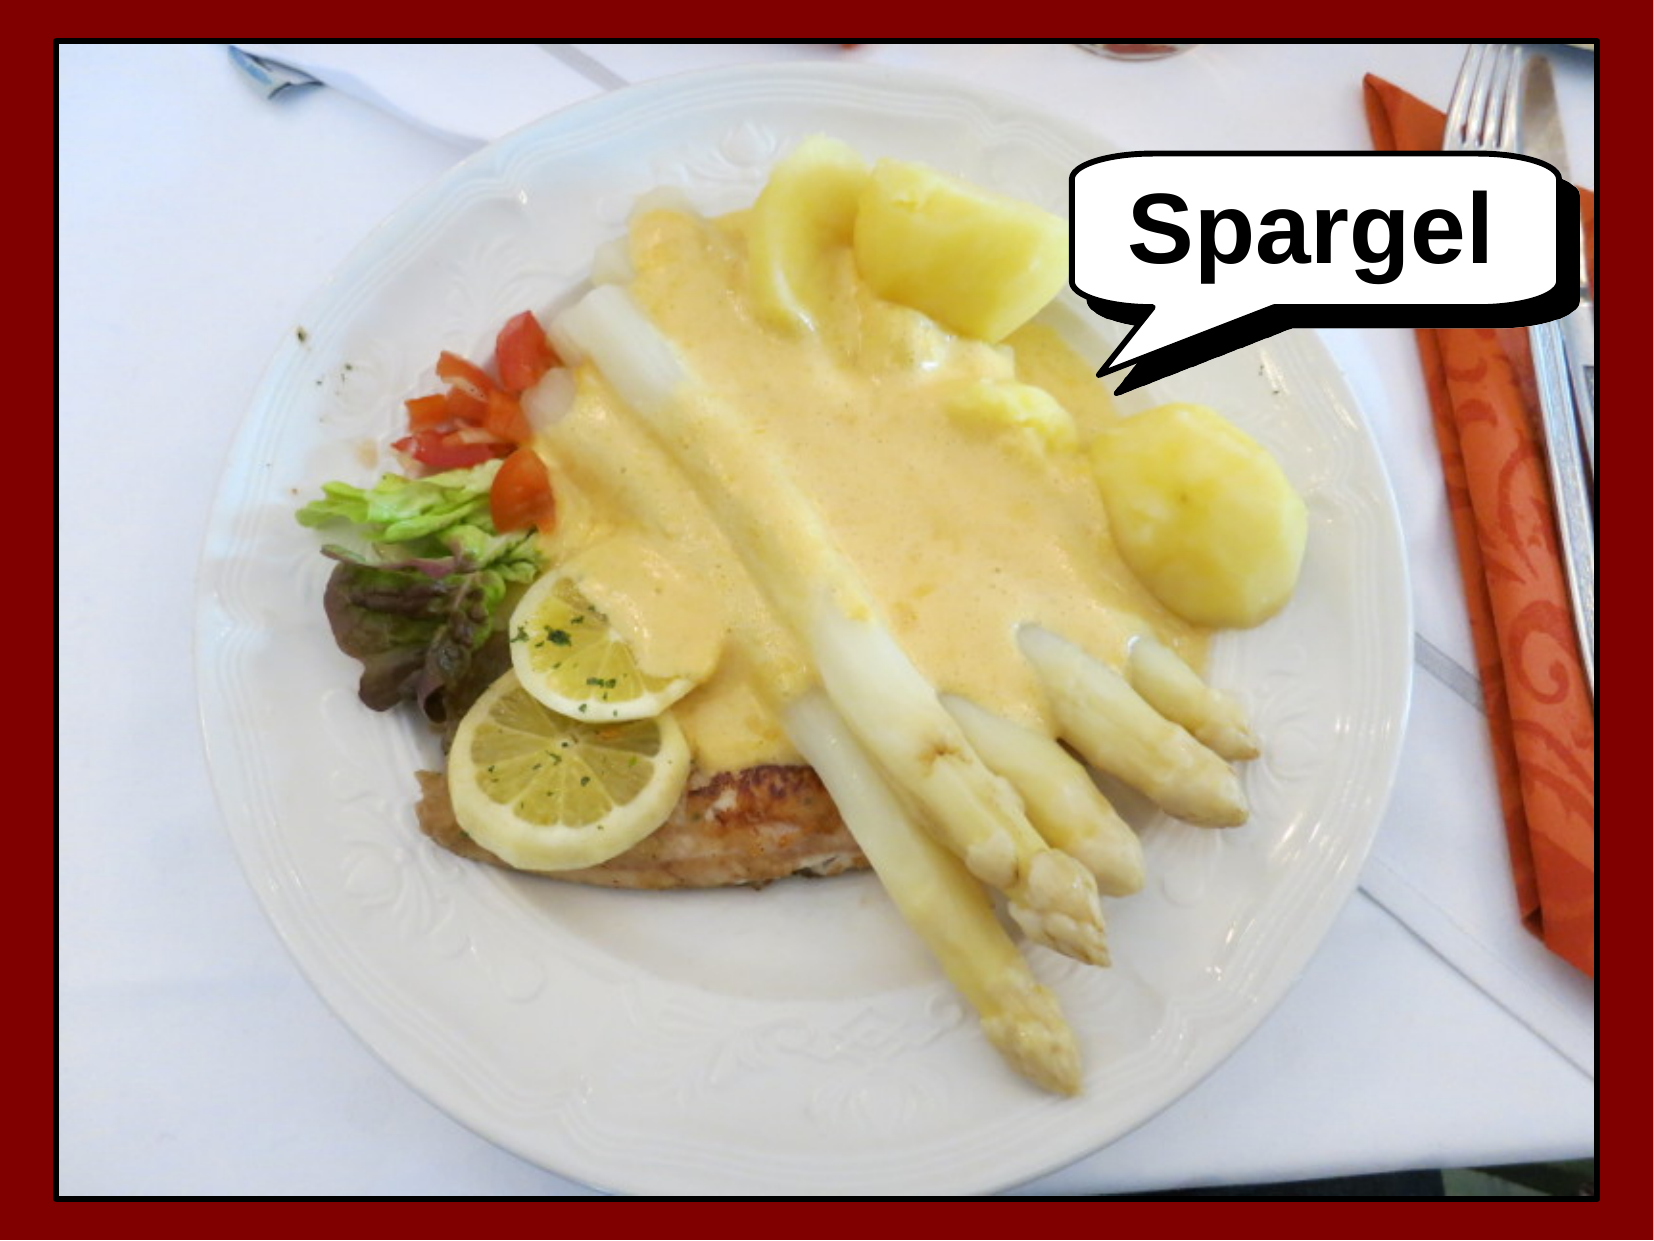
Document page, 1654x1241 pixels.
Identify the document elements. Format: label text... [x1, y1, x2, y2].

text_box [1071, 153, 1560, 375]
picture [59, 44, 1595, 1196]
text_box Spargel [1113, 165, 1536, 293]
